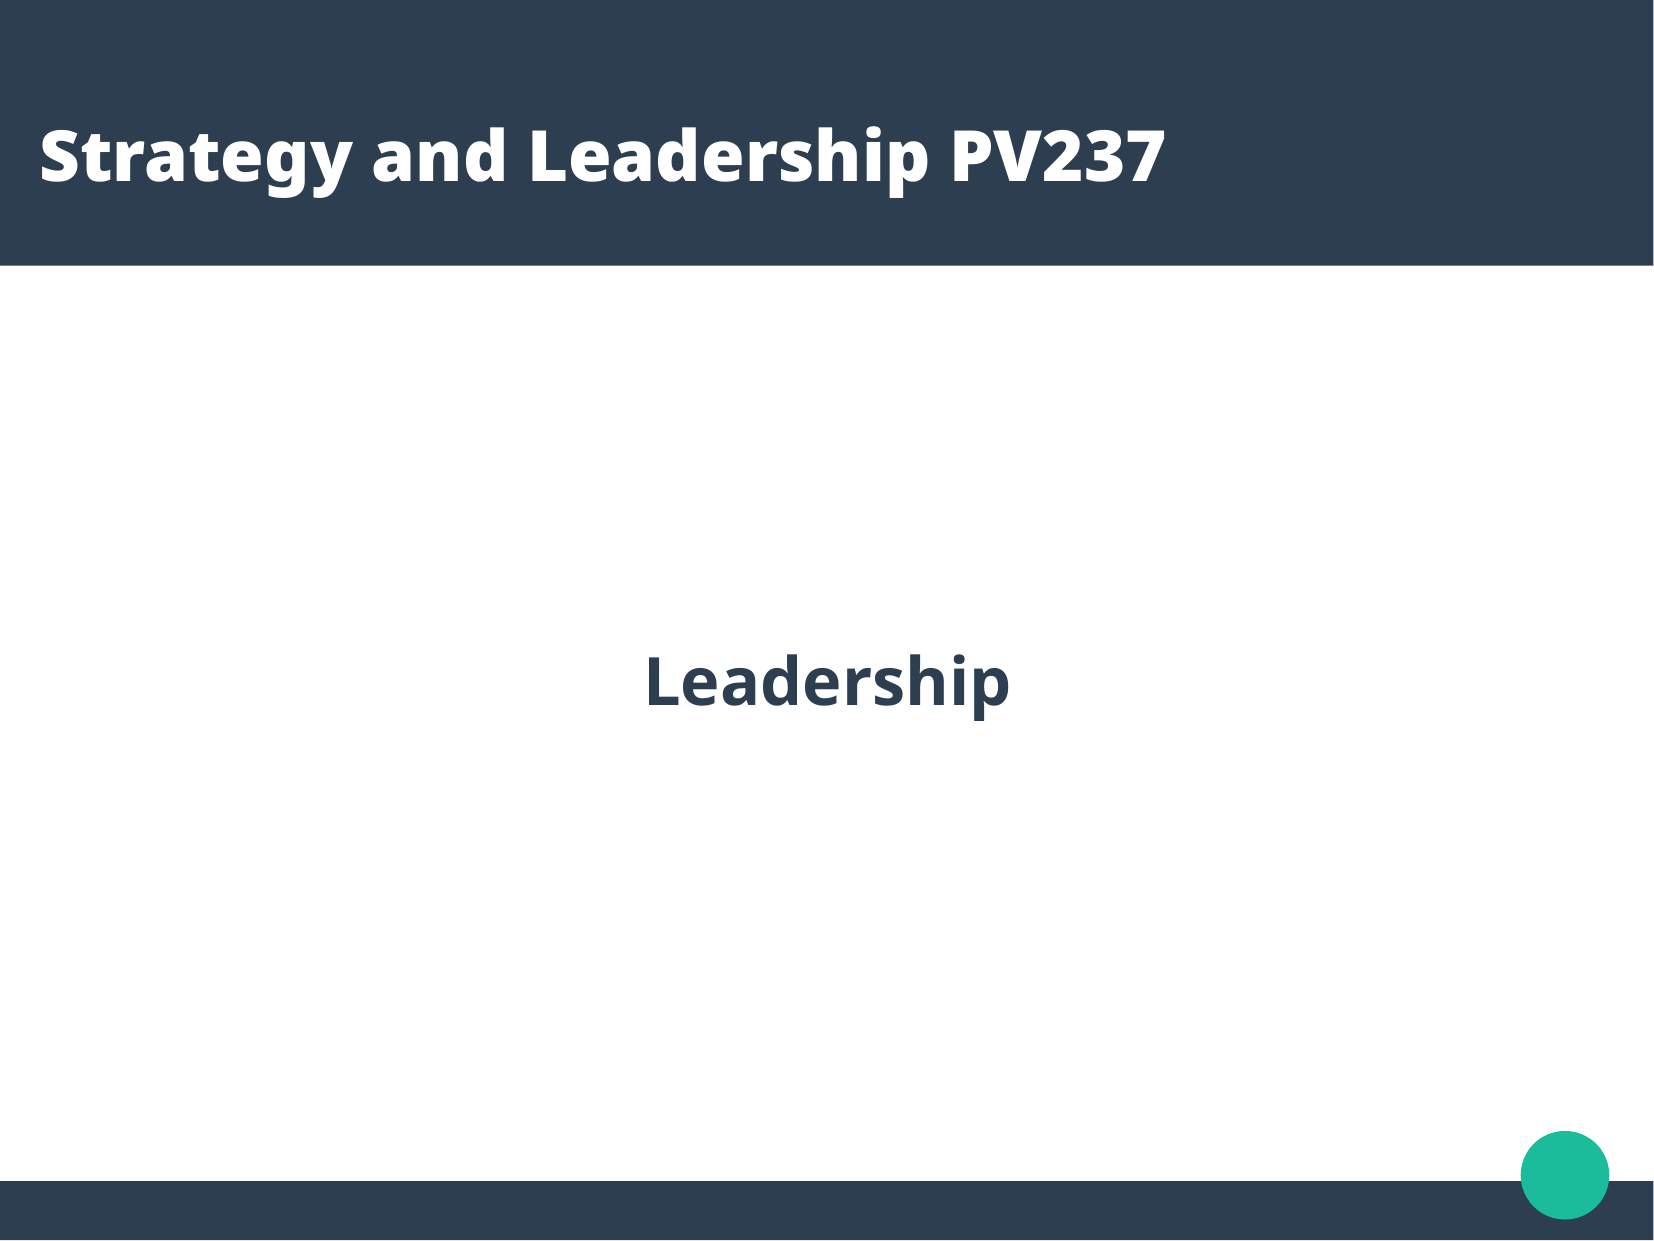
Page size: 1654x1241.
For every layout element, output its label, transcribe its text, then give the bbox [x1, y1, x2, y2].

title Strategy and Leadership PV237 [39, 75, 1576, 233]
subtitle Leadership [60, 315, 1596, 1045]
